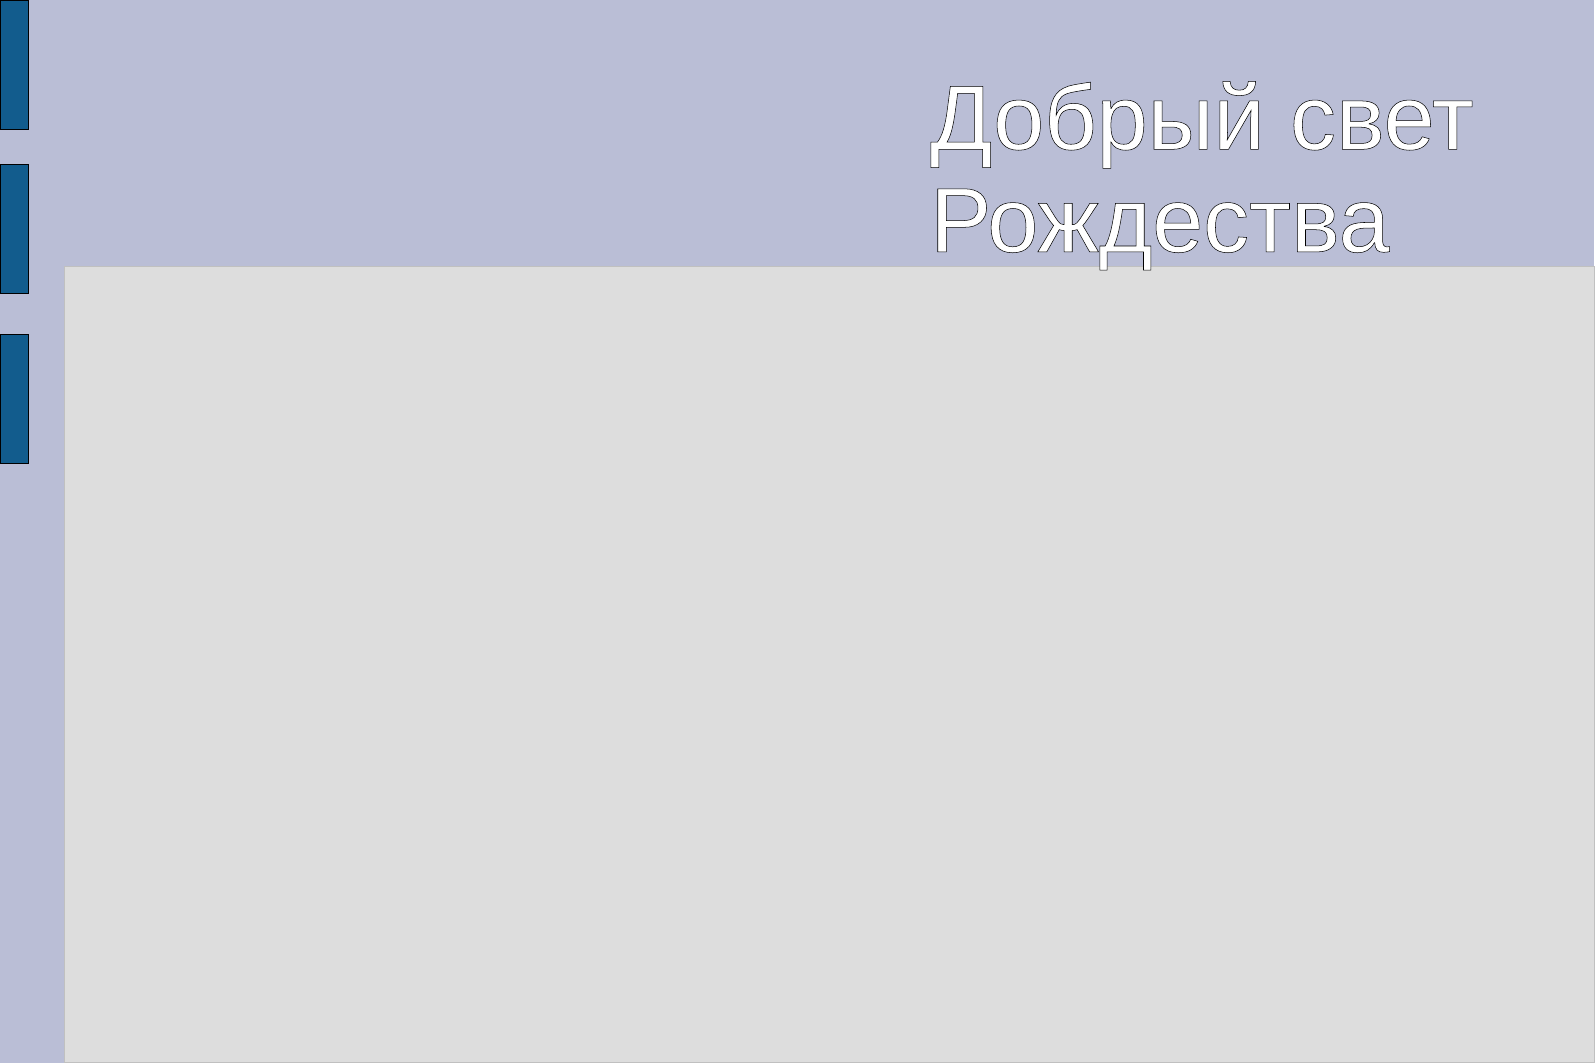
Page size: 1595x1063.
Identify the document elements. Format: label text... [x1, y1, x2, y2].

picture [59, 59, 1536, 1034]
text_box Добрый свет Рождества [916, 59, 1595, 279]
